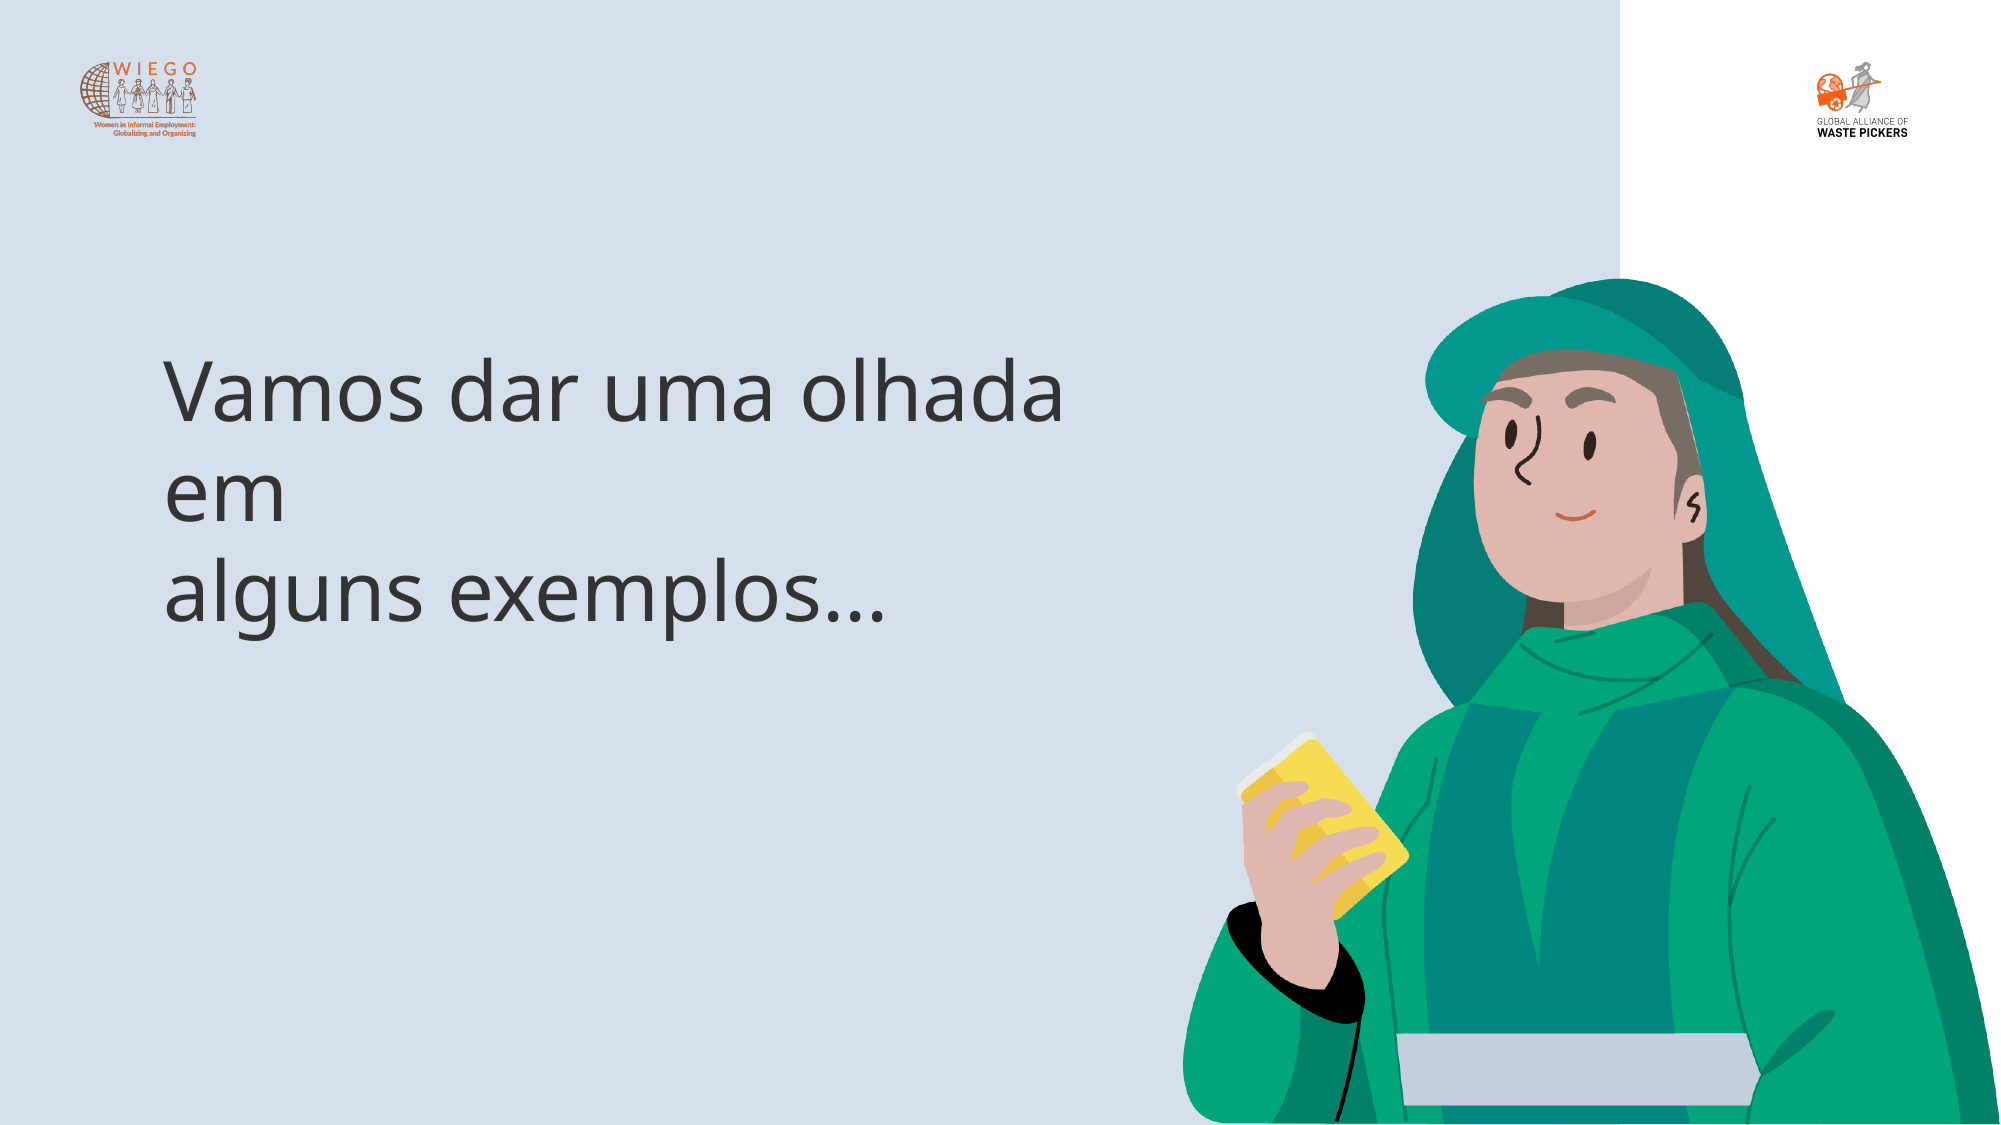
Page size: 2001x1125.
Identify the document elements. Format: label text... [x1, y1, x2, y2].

picture [80, 62, 196, 137]
picture [1817, 62, 1908, 137]
text_box Vamos dar uma olhada em alguns exemplos... [148, 331, 1138, 647]
picture [1183, 278, 2000, 1125]
